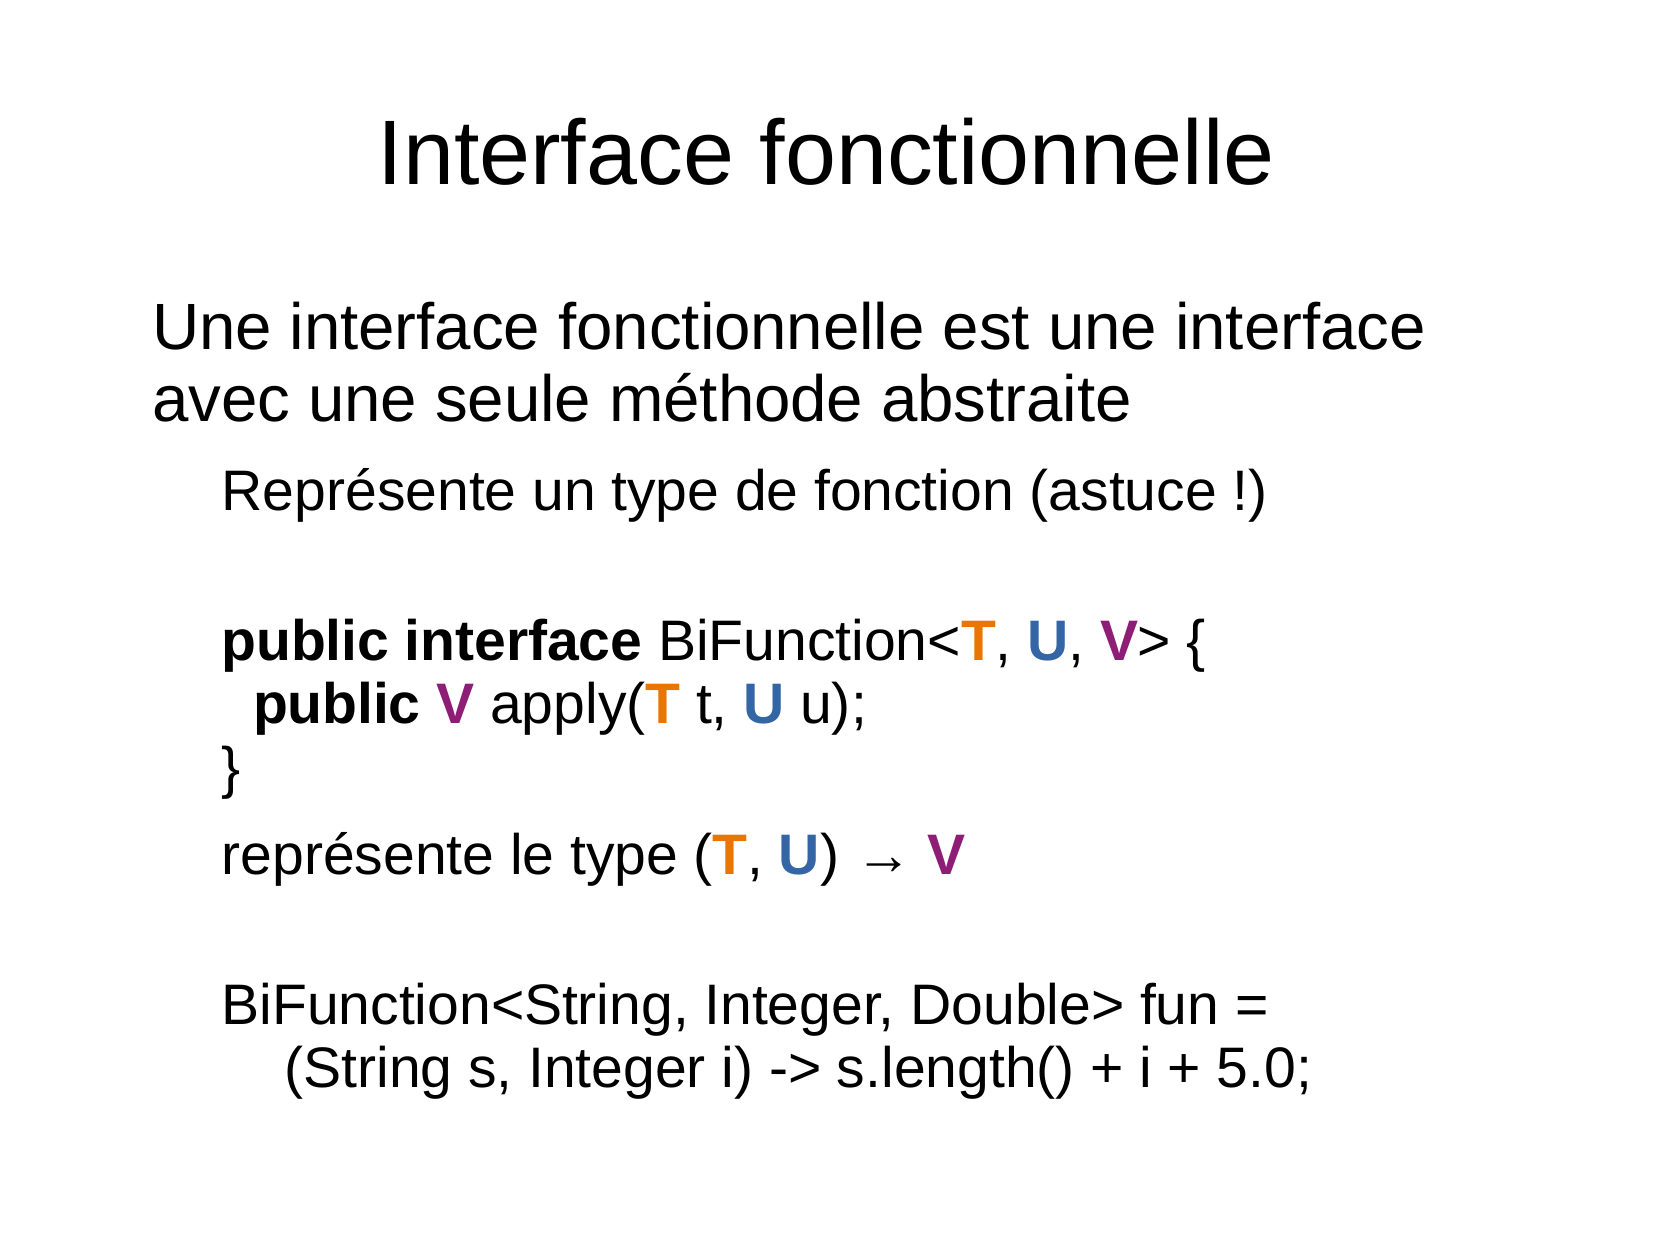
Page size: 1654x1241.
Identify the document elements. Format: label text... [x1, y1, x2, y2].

list Une interface fonctionnelle est une interface avec une seule méthode abstraite Représente un type de fonction (astuce !) public interface BiFunction<T, U, V> { public V apply(T t, U u); } représente le type (T, U) → V BiFunction<String, Integer, Double> fun = (String s, Integer i) -> s.length() + i + 5.0; [82, 290, 1571, 1111]
title Interface fonctionnelle [82, 49, 1571, 257]
